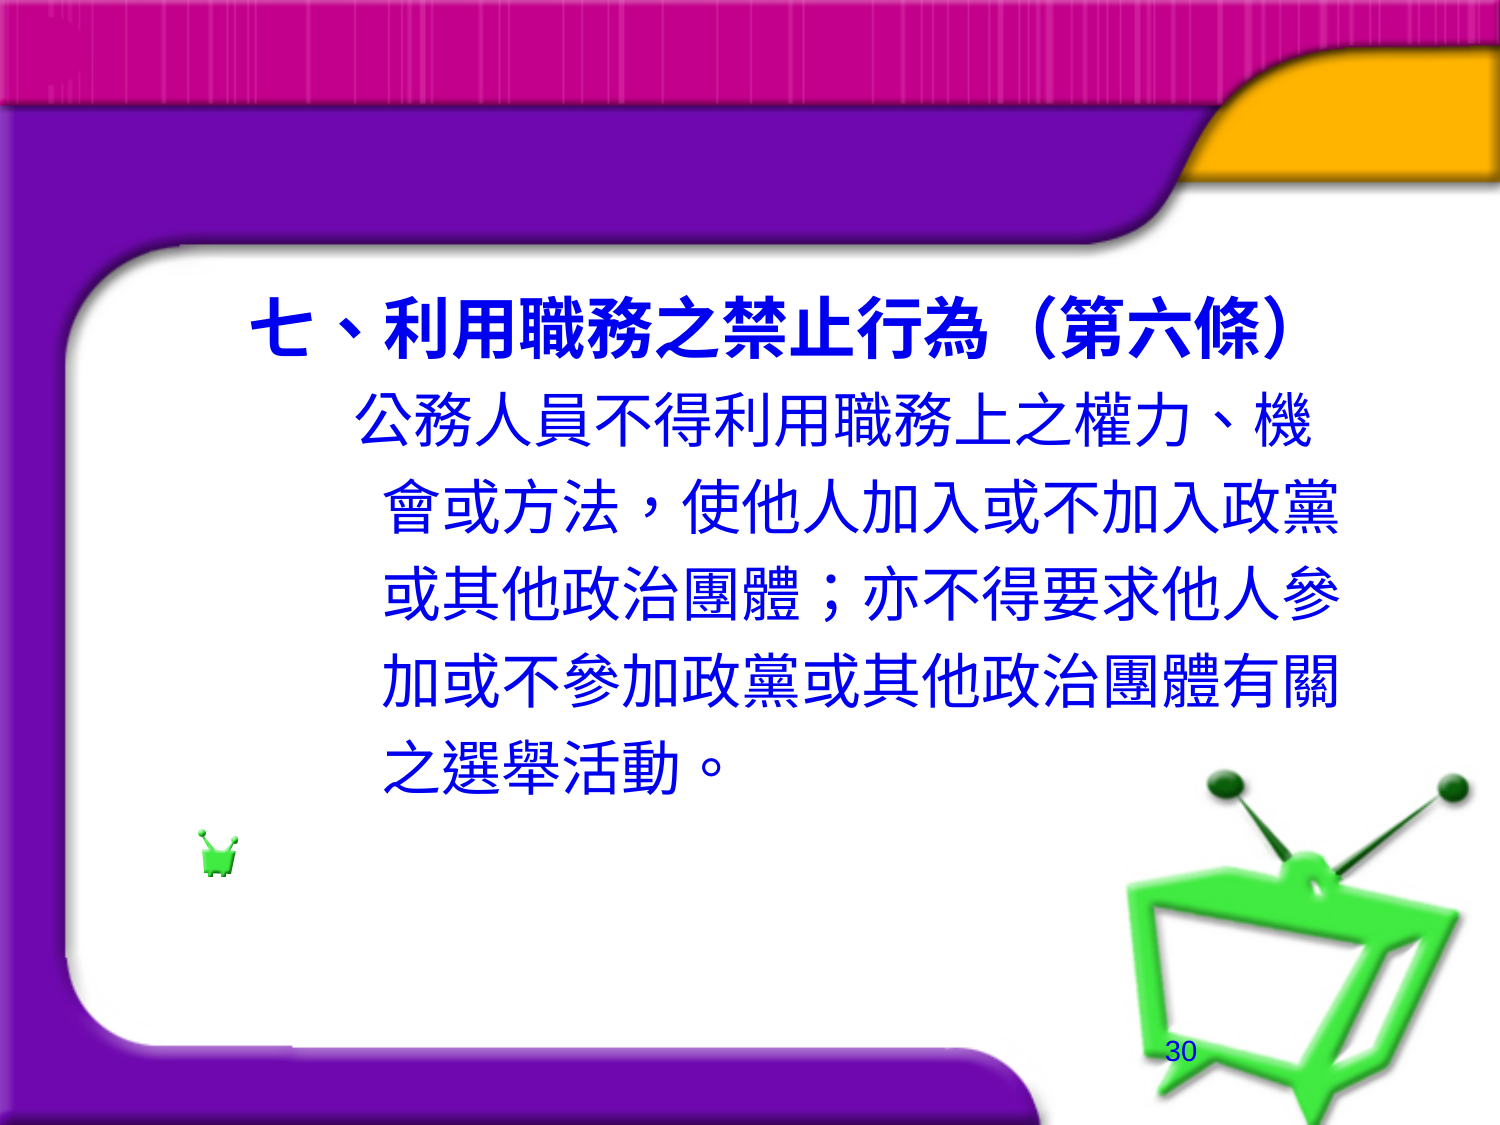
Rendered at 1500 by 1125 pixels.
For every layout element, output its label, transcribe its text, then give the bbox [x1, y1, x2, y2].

text_box [1149, 1025, 1463, 1101]
list 七、利用職務之禁止行為（第六條） 公務人員不得利用職務上之權力、機 會或方法，使他人加入或不加入政黨 或其他政治團體；亦不得要求他人參 加或不參加政黨或其他政治團體有關 之選舉活動。 [183, 278, 1446, 967]
